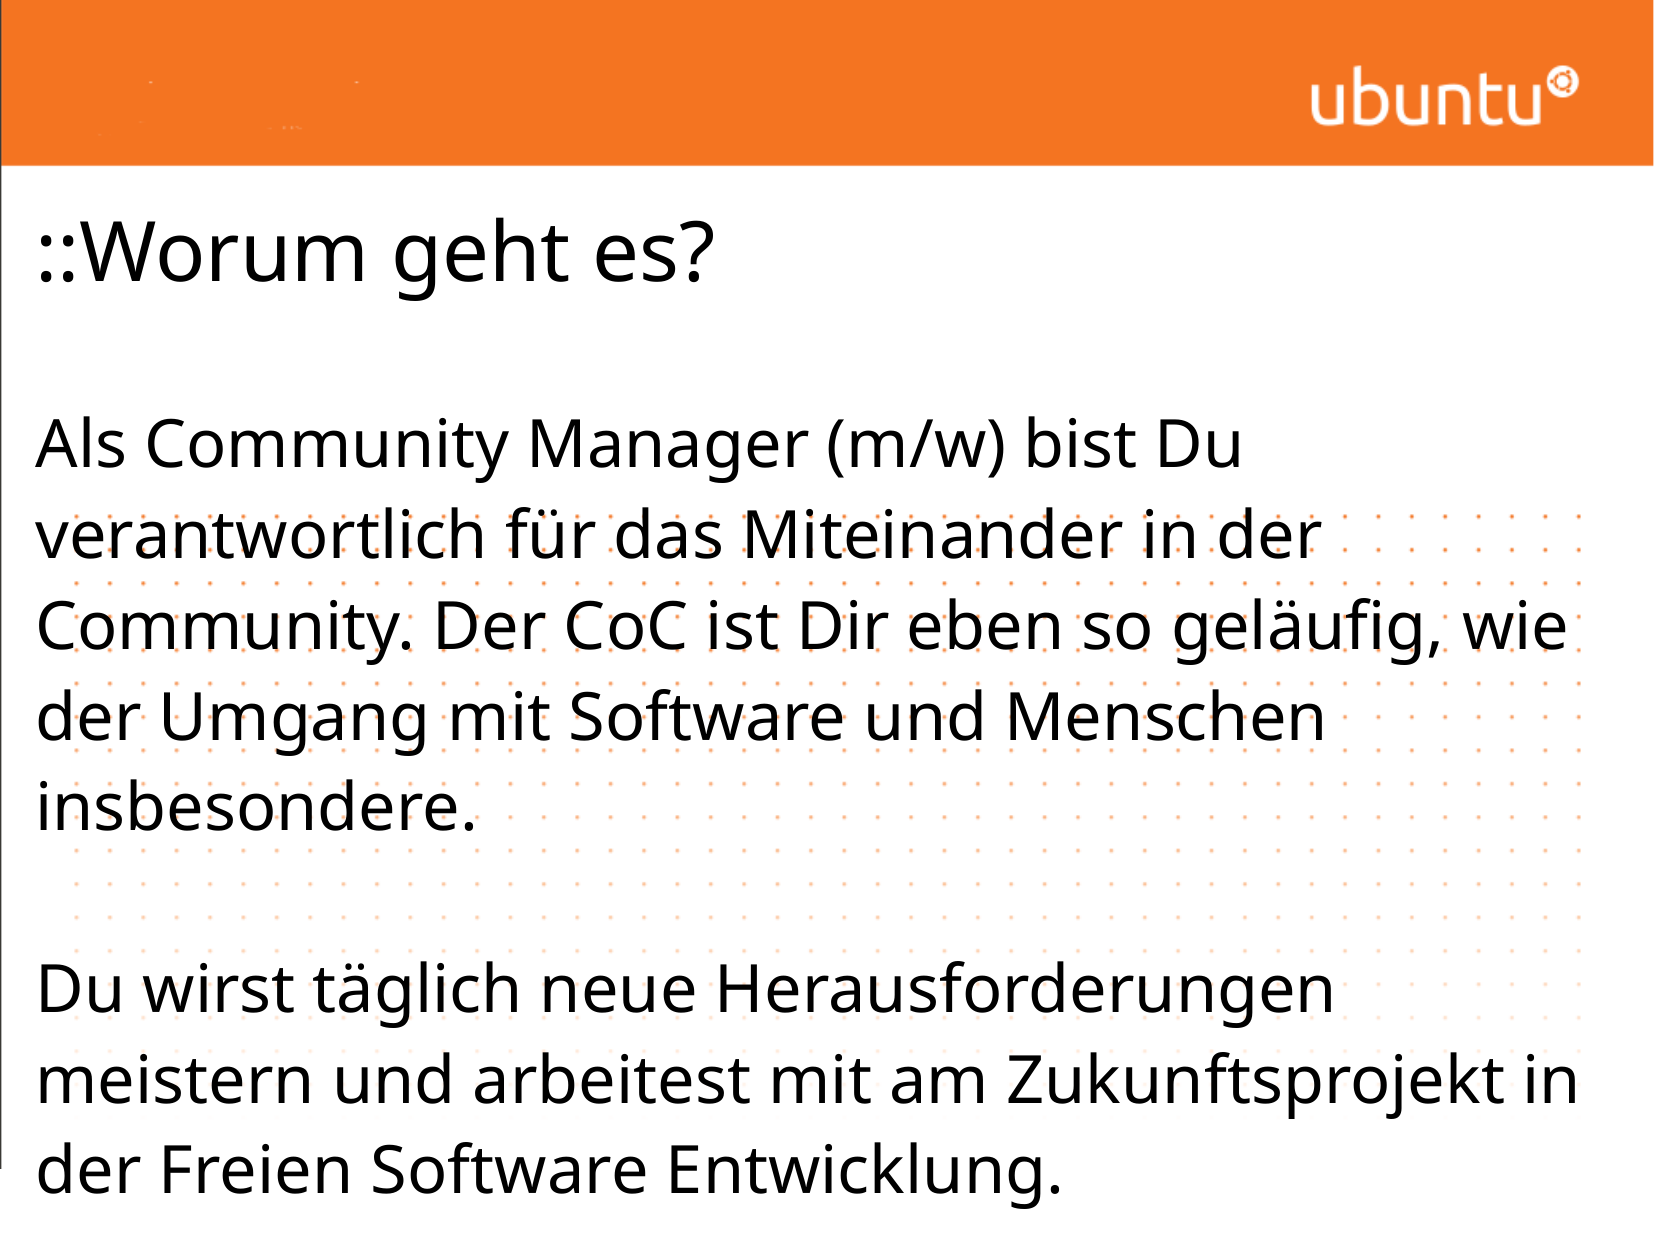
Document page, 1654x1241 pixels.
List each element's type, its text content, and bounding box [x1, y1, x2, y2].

picture [0, 0, 1654, 1169]
subtitle ::Worum geht es? Als Community Manager (m/w) bist Du verantwortlich für das Miteinander in der Community. Der CoC ist Dir eben so geläufig, wie der Umgang mit Software und Menschen insbesondere. Du wirst täglich neue Herausforderungen meistern und arbeitest mit am Zukunftsprojekt in der Freien Software Entwicklung. [35, 153, 1619, 1241]
